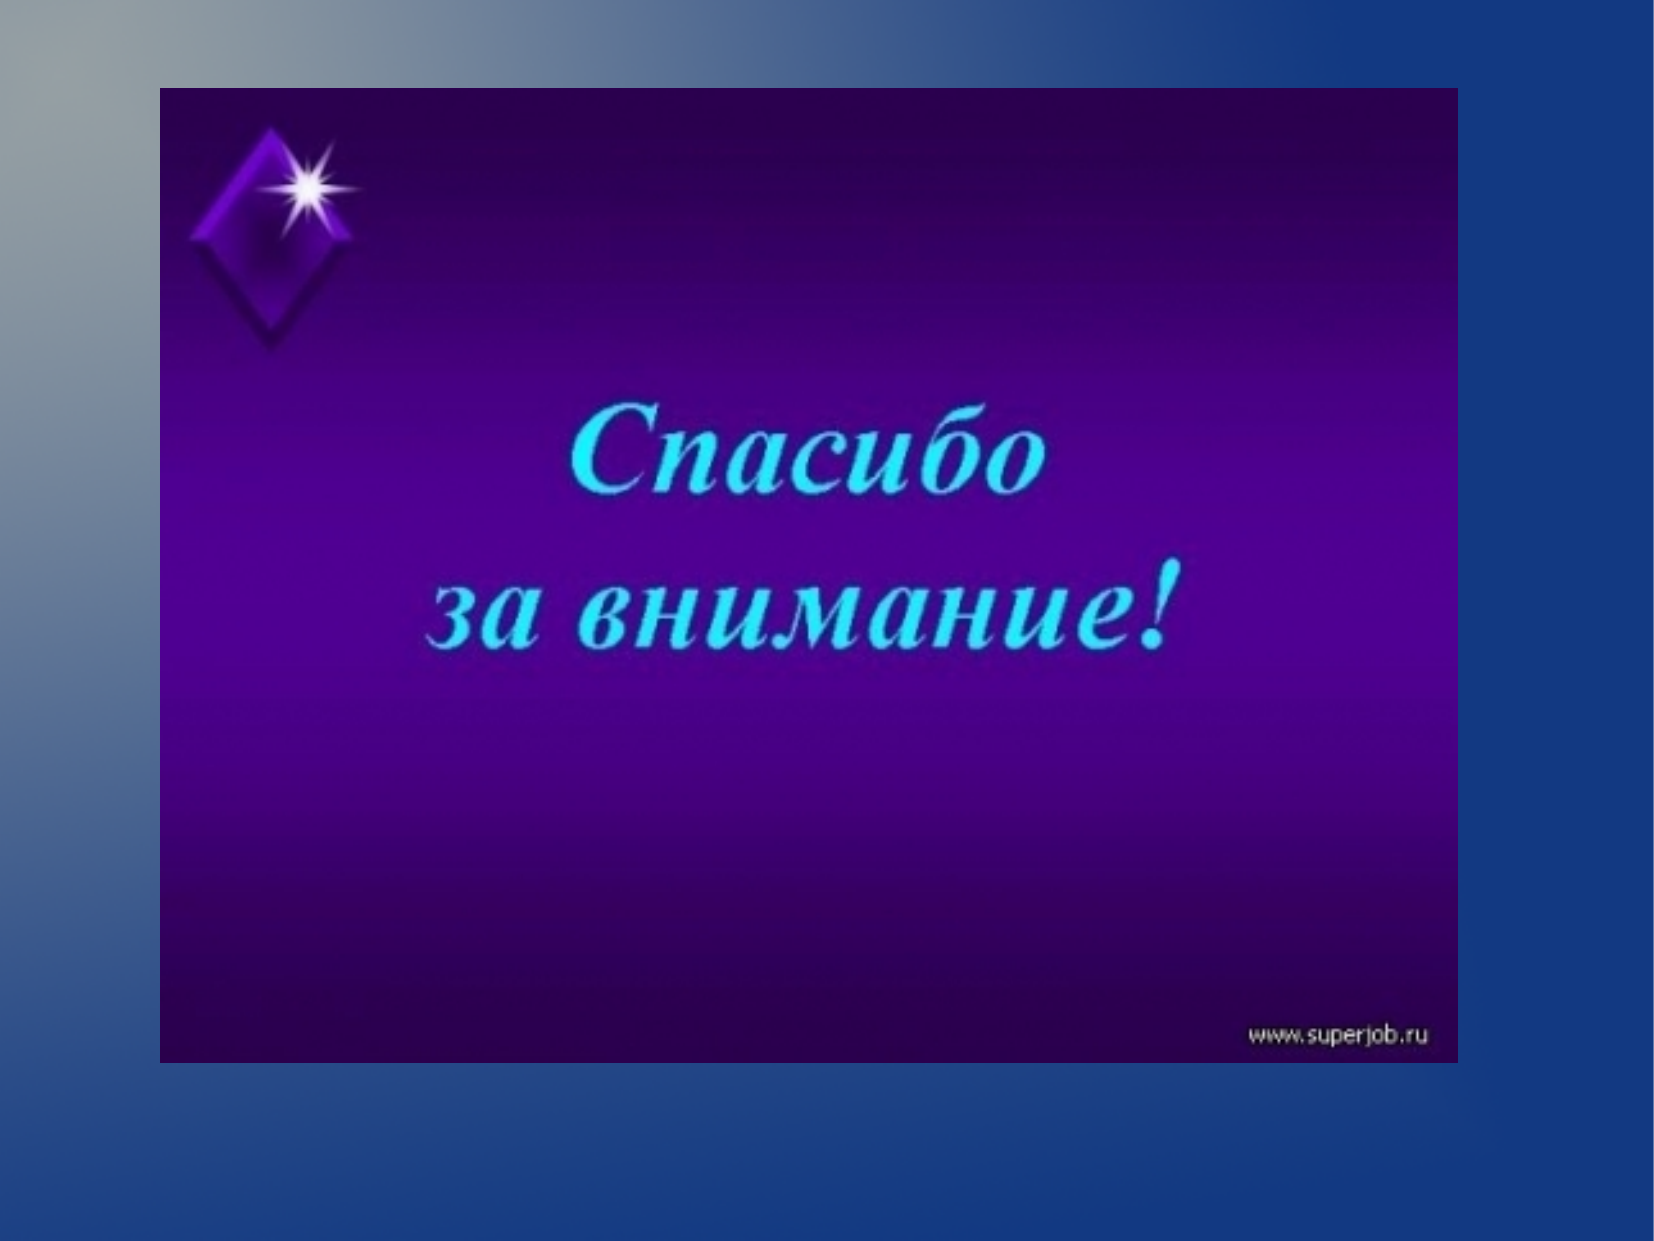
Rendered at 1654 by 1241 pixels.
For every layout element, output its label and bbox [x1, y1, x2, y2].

picture [160, 88, 1458, 1063]
